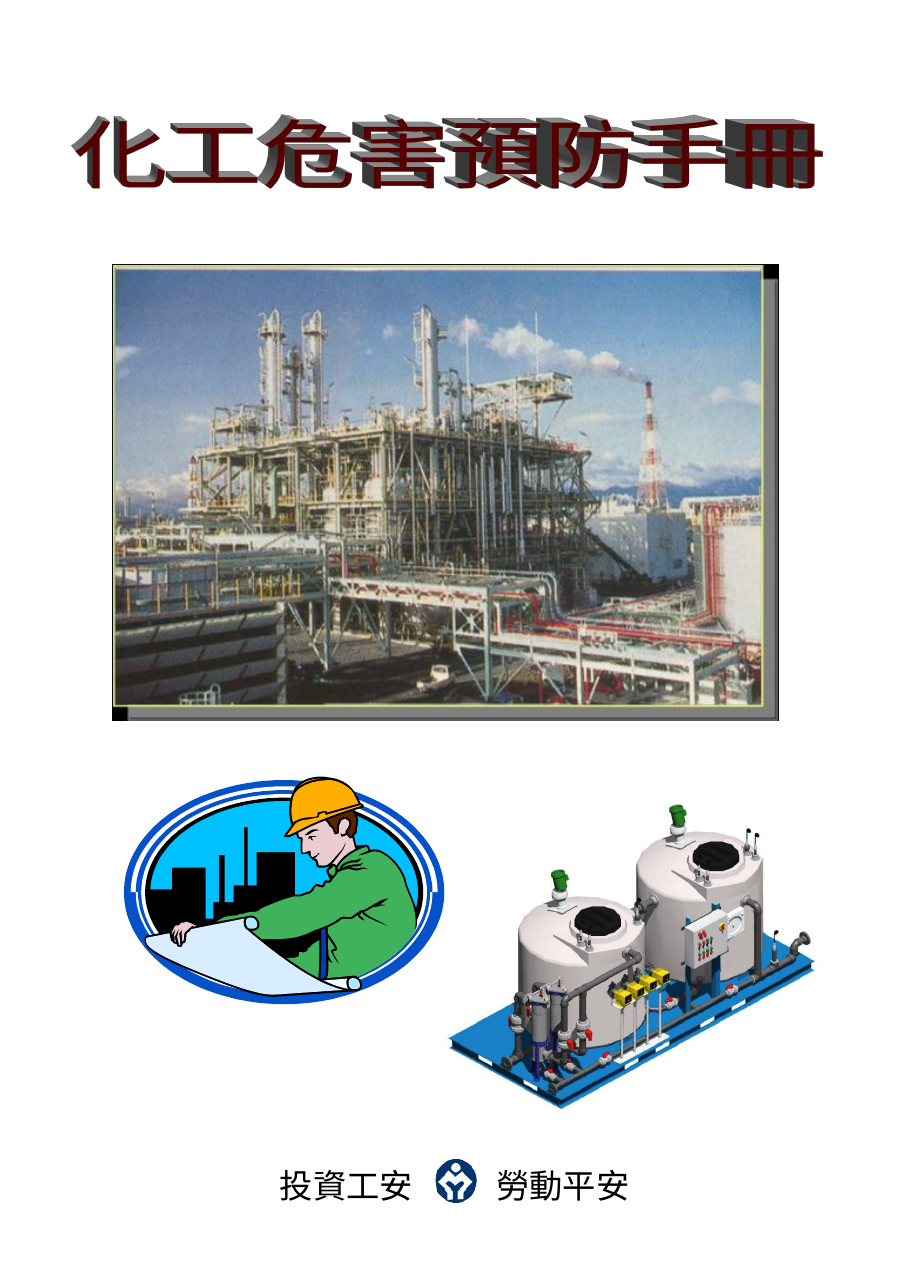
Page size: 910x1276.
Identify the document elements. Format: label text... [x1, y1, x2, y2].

text_box 投資工安 勞動平安 [491, 1157, 910, 1214]
picture [112, 264, 779, 721]
text_box 投資工安 勞動平安 [0, 1157, 419, 1214]
picture [123, 772, 847, 1110]
picture [419, 1145, 491, 1219]
